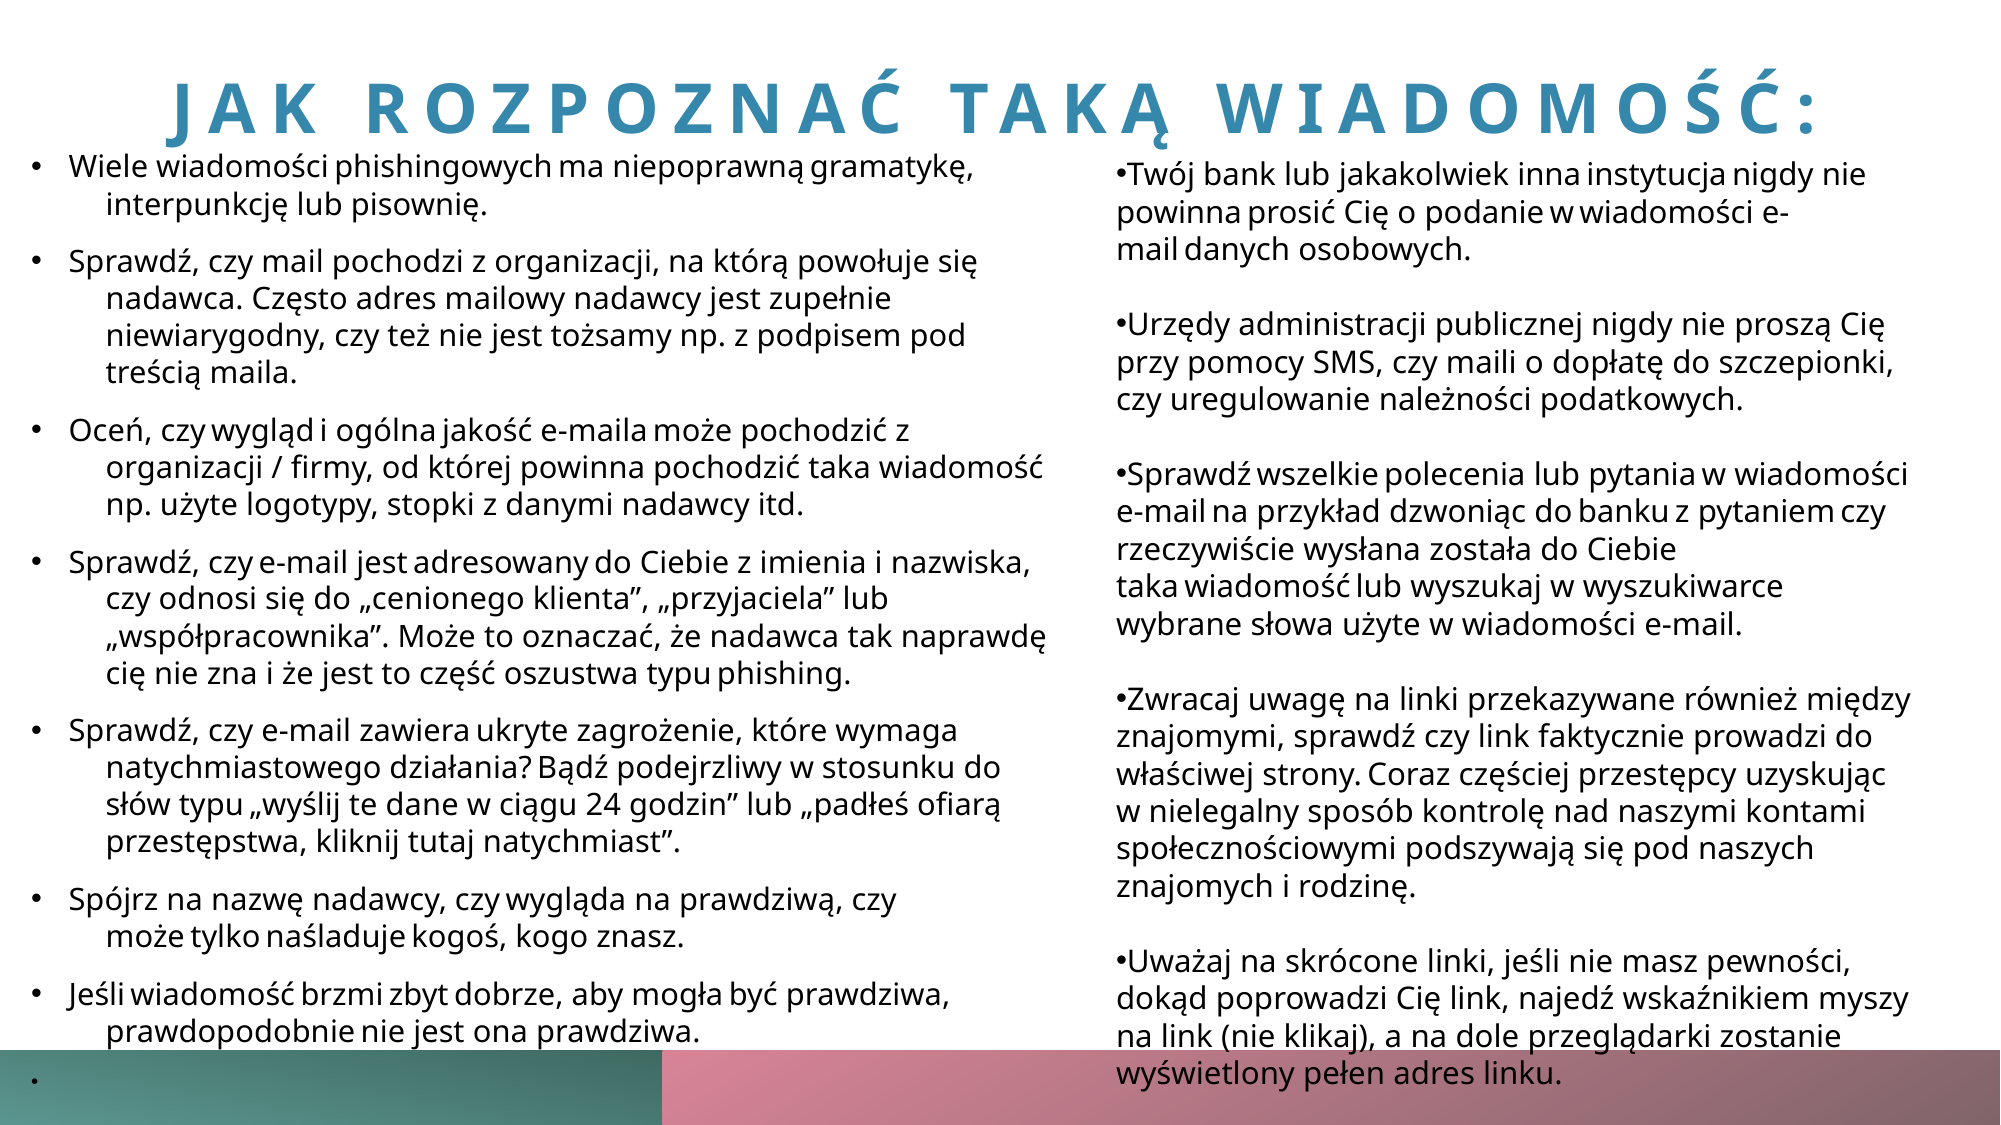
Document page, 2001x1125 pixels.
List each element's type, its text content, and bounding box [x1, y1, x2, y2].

list Wiele wiadomości phishingowych ma niepoprawną gramatykę, interpunkcję lub pisownię. Sprawdź, czy mail pochodzi z organizacji, na którą powołuje się nadawca. Często adres mailowy nadawcy jest zupełnie niewiarygodny, czy też nie jest tożsamy np. z podpisem pod treścią maila. Oceń, czy wygląd i ogólna jakość e-maila może pochodzić z organizacji / firmy, od której powinna pochodzić taka wiadomość np. użyte logotypy, stopki z danymi nadawcy itd. Sprawdź, czy e-mail jest adresowany do Ciebie z imienia i nazwiska, czy odnosi się do „cenionego klienta”, „przyjaciela” lub „współpracownika”. Może to oznaczać, że nadawca tak naprawdę cię nie zna i że jest to część oszustwa typu phishing. Sprawdź, czy e-mail zawiera ukryte zagrożenie, które wymaga natychmiastowego działania? Bądź podejrzliwy w stosunku do słów typu „wyślij te dane w ciągu 24 godzin” lub „padłeś ofiarą przestępstwa, kliknij tutaj natychmiast”. Spójrz na nazwę nadawcy, czy wygląda na prawdziwą, czy może tylko naśladuje kogoś, kogo znasz. Jeśli wiadomość brzmi zbyt dobrze, aby mogła być prawdziwa, prawdopodobnie nie jest ona prawdziwa. [31, 147, 1052, 1049]
text_box Twój bank lub jakakolwiek inna instytucja nigdy nie powinna prosić Cię o podanie w wiadomości e-mail danych osobowych. Urzędy administracji publicznej nigdy nie proszą Cię przy pomocy SMS, czy maili o dopłatę do szczepionki, czy uregulowanie należności podatkowych. Sprawdź wszelkie polecenia lub pytania w wiadomości e-mail na przykład dzwoniąc do banku z pytaniem czy rzeczywiście wysłana została do Ciebie taka wiadomość lub wyszukaj w wyszukiwarce wybrane słowa użyte w wiadomości e-mail. Zwracaj uwagę na linki przekazywane również między znajomymi, sprawdź czy link faktycznie prowadzi do właściwej strony. Coraz częściej przestępcy uzyskując w nielegalny sposób kontrolę nad naszymi kontami społecznościowymi podszywają się pod naszych znajomych i rodzinę. Uważaj na skrócone linki, jeśli nie masz pewności, dokąd poprowadzi Cię link, najedź wskaźnikiem myszy na link (nie klikaj), a na dole przeglądarki zostanie wyświetlony pełen adres linku. [1100, 147, 1933, 1072]
title Jak rozpoznać taką wiadomość: [171, 43, 1852, 148]
